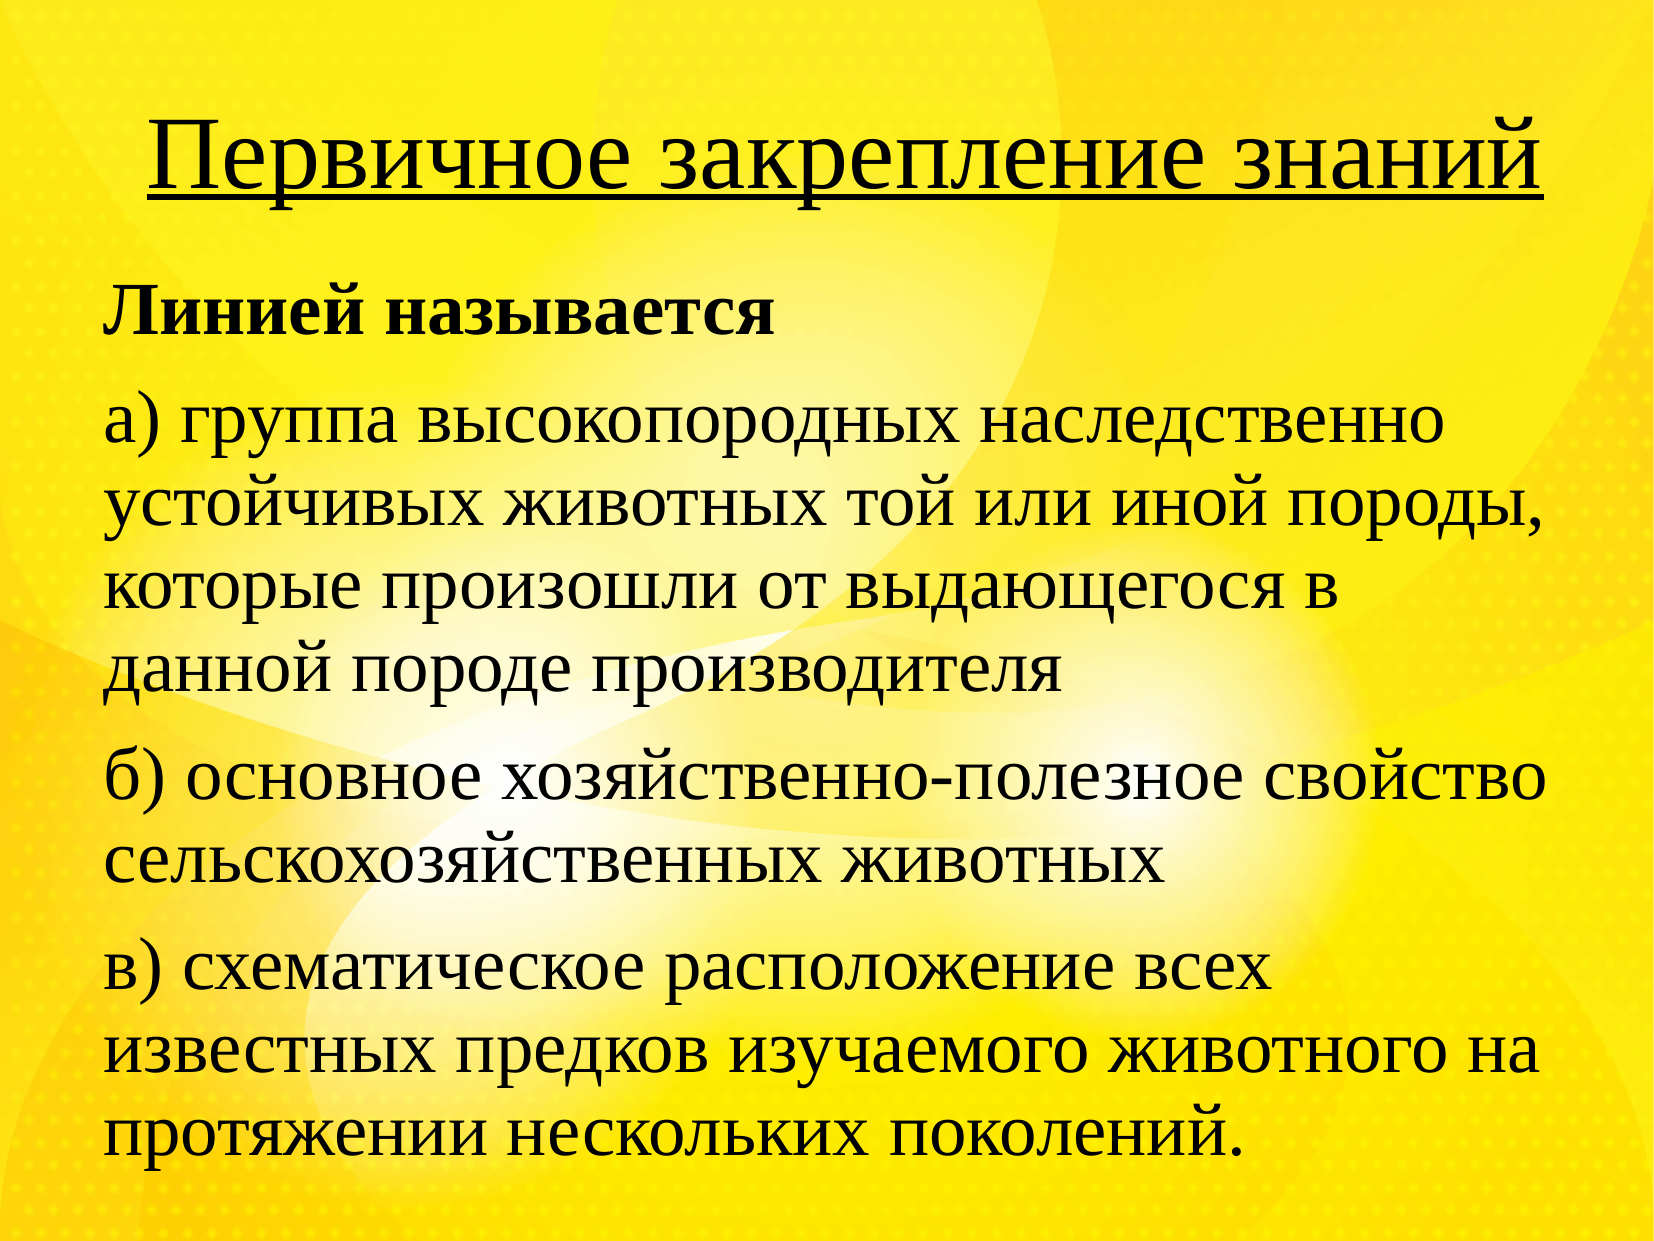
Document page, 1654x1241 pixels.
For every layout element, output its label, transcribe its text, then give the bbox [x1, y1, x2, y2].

picture [0, 0, 1654, 1241]
text_box Линией называется а) группа высокопородных наследственно устойчивых животных той или иной породы, которые произошли от выдающегося в данной породе производителя б) основное хозяйственно-полезное свойство сельскохозяйственных животных в) схематическое расположение всех известных предков изучаемого животного на протяжении нескольких поколений. [88, 260, 1565, 1228]
title Первичное закрепление знаний [82, 49, 1571, 257]
